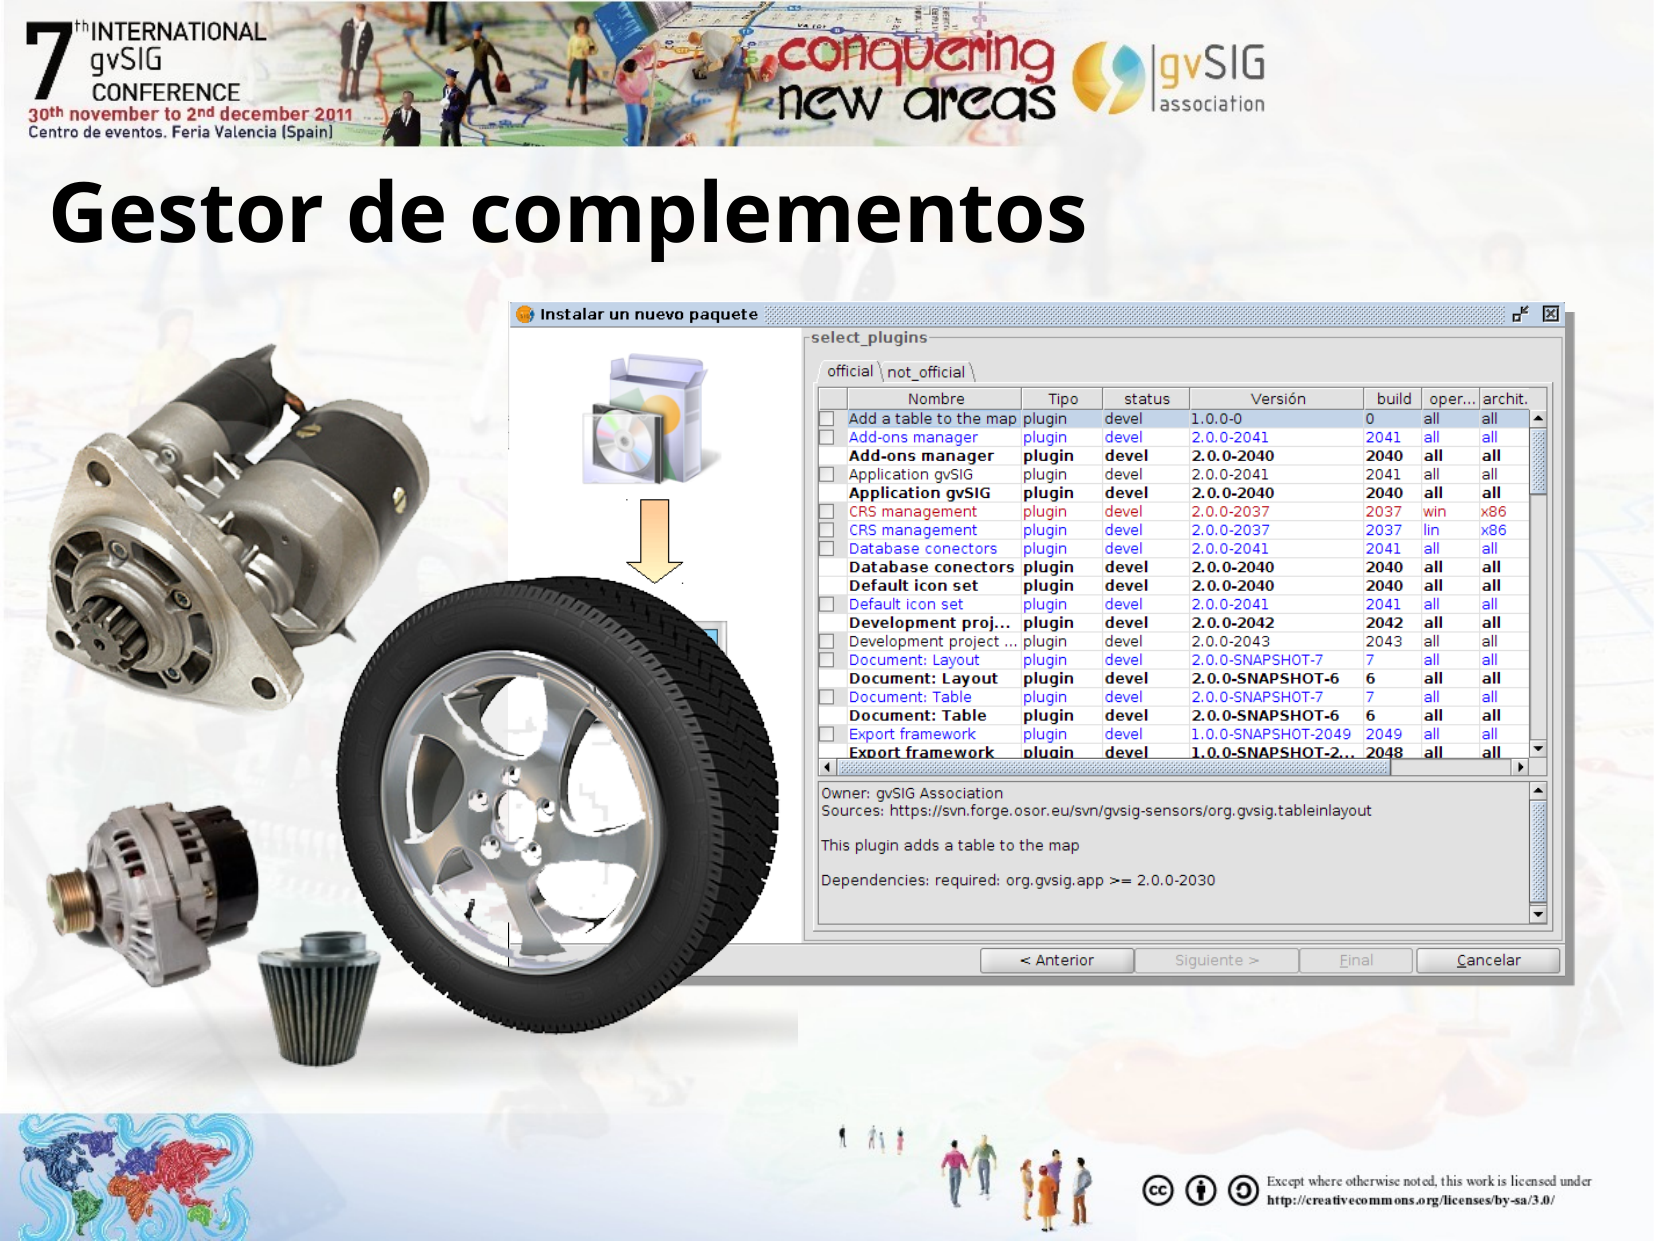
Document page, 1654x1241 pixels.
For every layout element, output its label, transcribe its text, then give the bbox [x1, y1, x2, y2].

title Gestor de complementos [48, 153, 1536, 282]
picture [0, 0, 1654, 1241]
